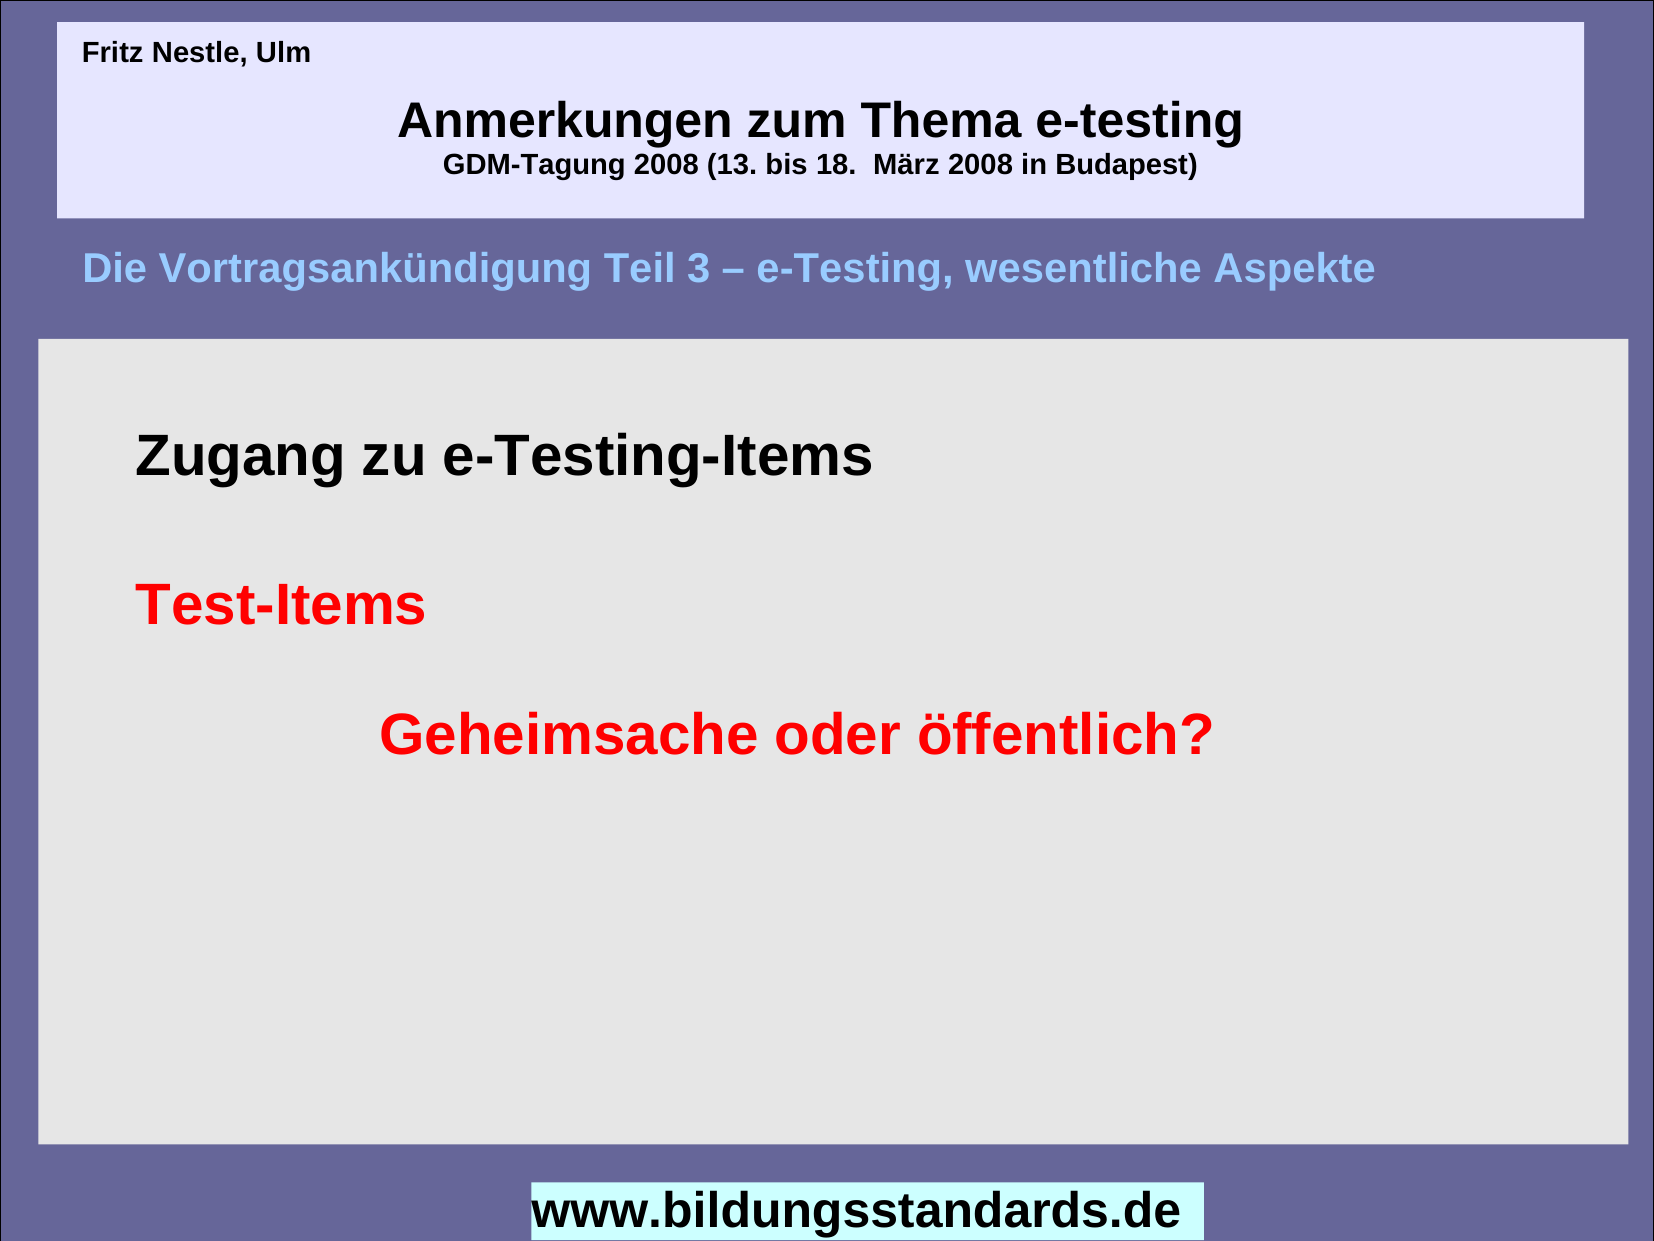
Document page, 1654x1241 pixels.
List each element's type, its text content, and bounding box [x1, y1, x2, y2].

text_box Zugang zu e-Testing-Items Test-Items Geheimsache oder öffentlich? [38, 338, 1629, 1145]
text_box Fritz Nestle, Ulm Anmerkungen zum Thema e-testing GDM-Tagung 2008 (13. bis 18. März 2008 in Budapest) [57, 22, 1585, 219]
text_box www.bildungsstandards.de [531, 1182, 1204, 1241]
text_box Die Vortragsankündigung Teil 3 – e-Testing, wesentliche Aspekte [82, 244, 1423, 295]
text_box [0, 0, 1654, 1241]
